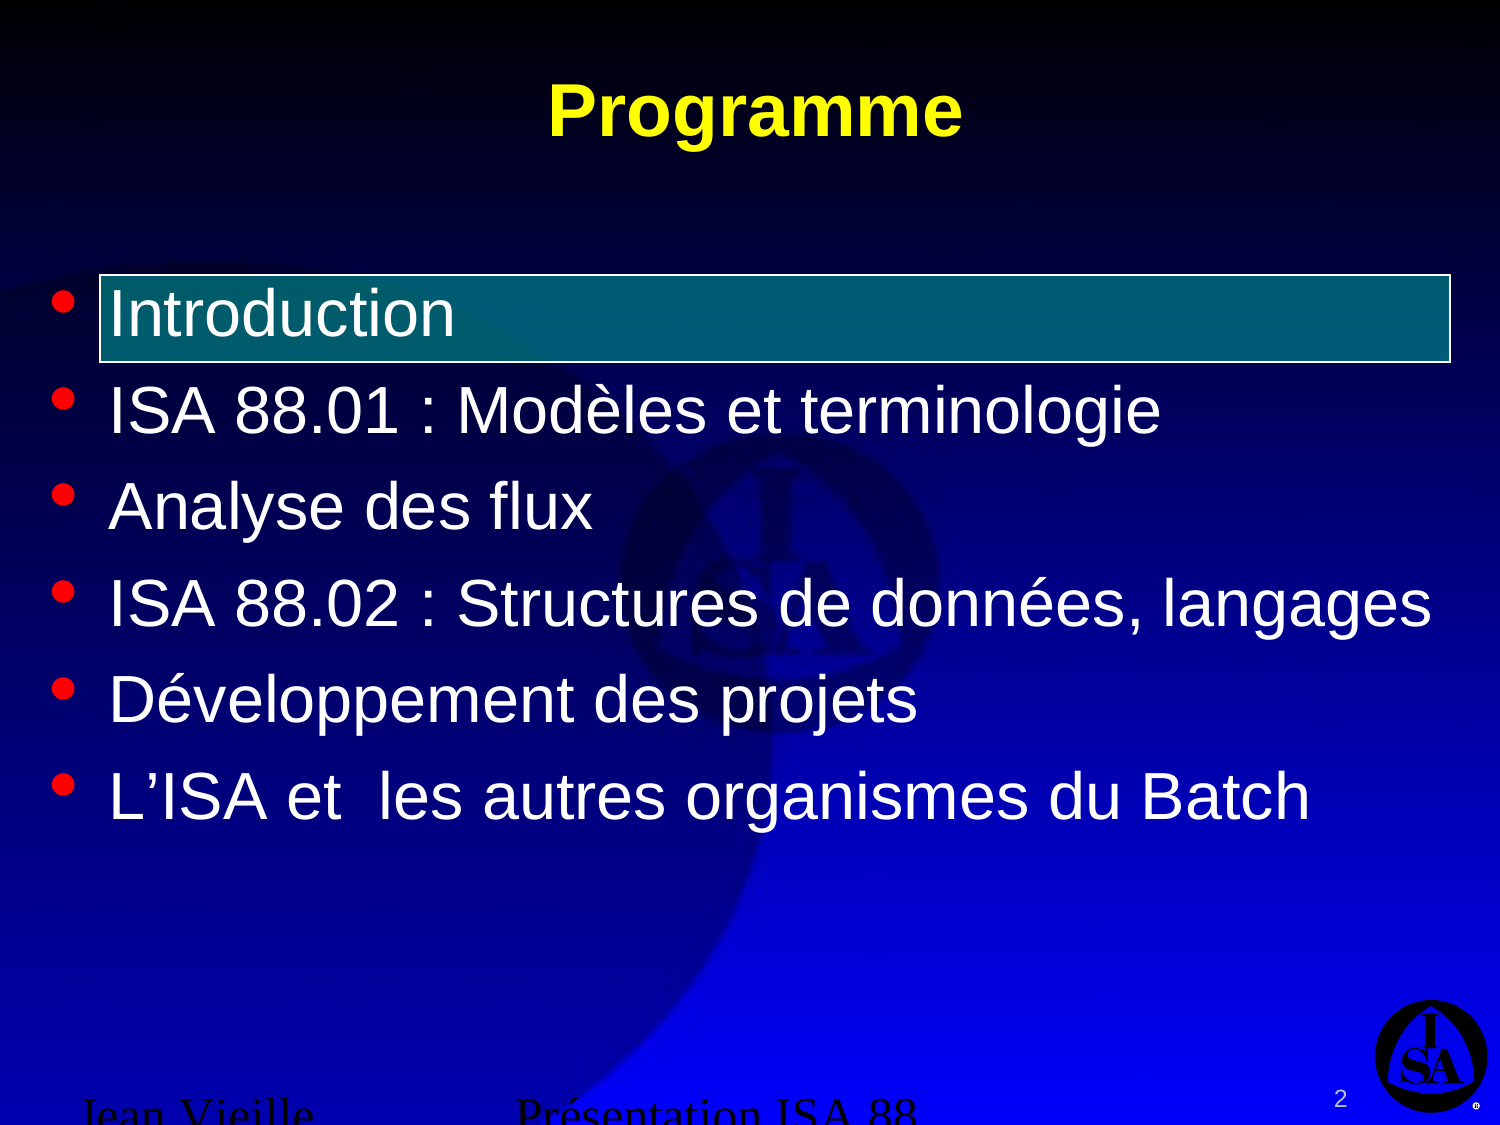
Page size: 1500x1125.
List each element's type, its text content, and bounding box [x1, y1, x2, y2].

picture [828, 1121, 843, 1125]
picture [102, 1110, 112, 1118]
list Introduction ISA 88.01 : Modèles et terminologie Analyse des flux ISA 88.02 : Structures de données, langages Développement des projets L’ISA et les autres organismes du Batch [37, 262, 1488, 1076]
picture [0, 0, 1500, 1125]
picture [873, 1116, 886, 1125]
picture [234, 1110, 244, 1118]
title Programme [75, 12, 1438, 201]
picture [148, 1111, 157, 1125]
picture [718, 1110, 731, 1125]
picture [631, 1111, 640, 1125]
picture [745, 1111, 754, 1125]
picture [124, 1120, 133, 1125]
picture [899, 1101, 910, 1114]
picture [830, 1103, 841, 1118]
picture [874, 1101, 885, 1114]
picture [607, 1110, 617, 1118]
picture [524, 1101, 535, 1117]
picture [298, 1110, 308, 1118]
picture [898, 1116, 911, 1125]
picture [668, 1120, 677, 1125]
picture [565, 1110, 575, 1118]
